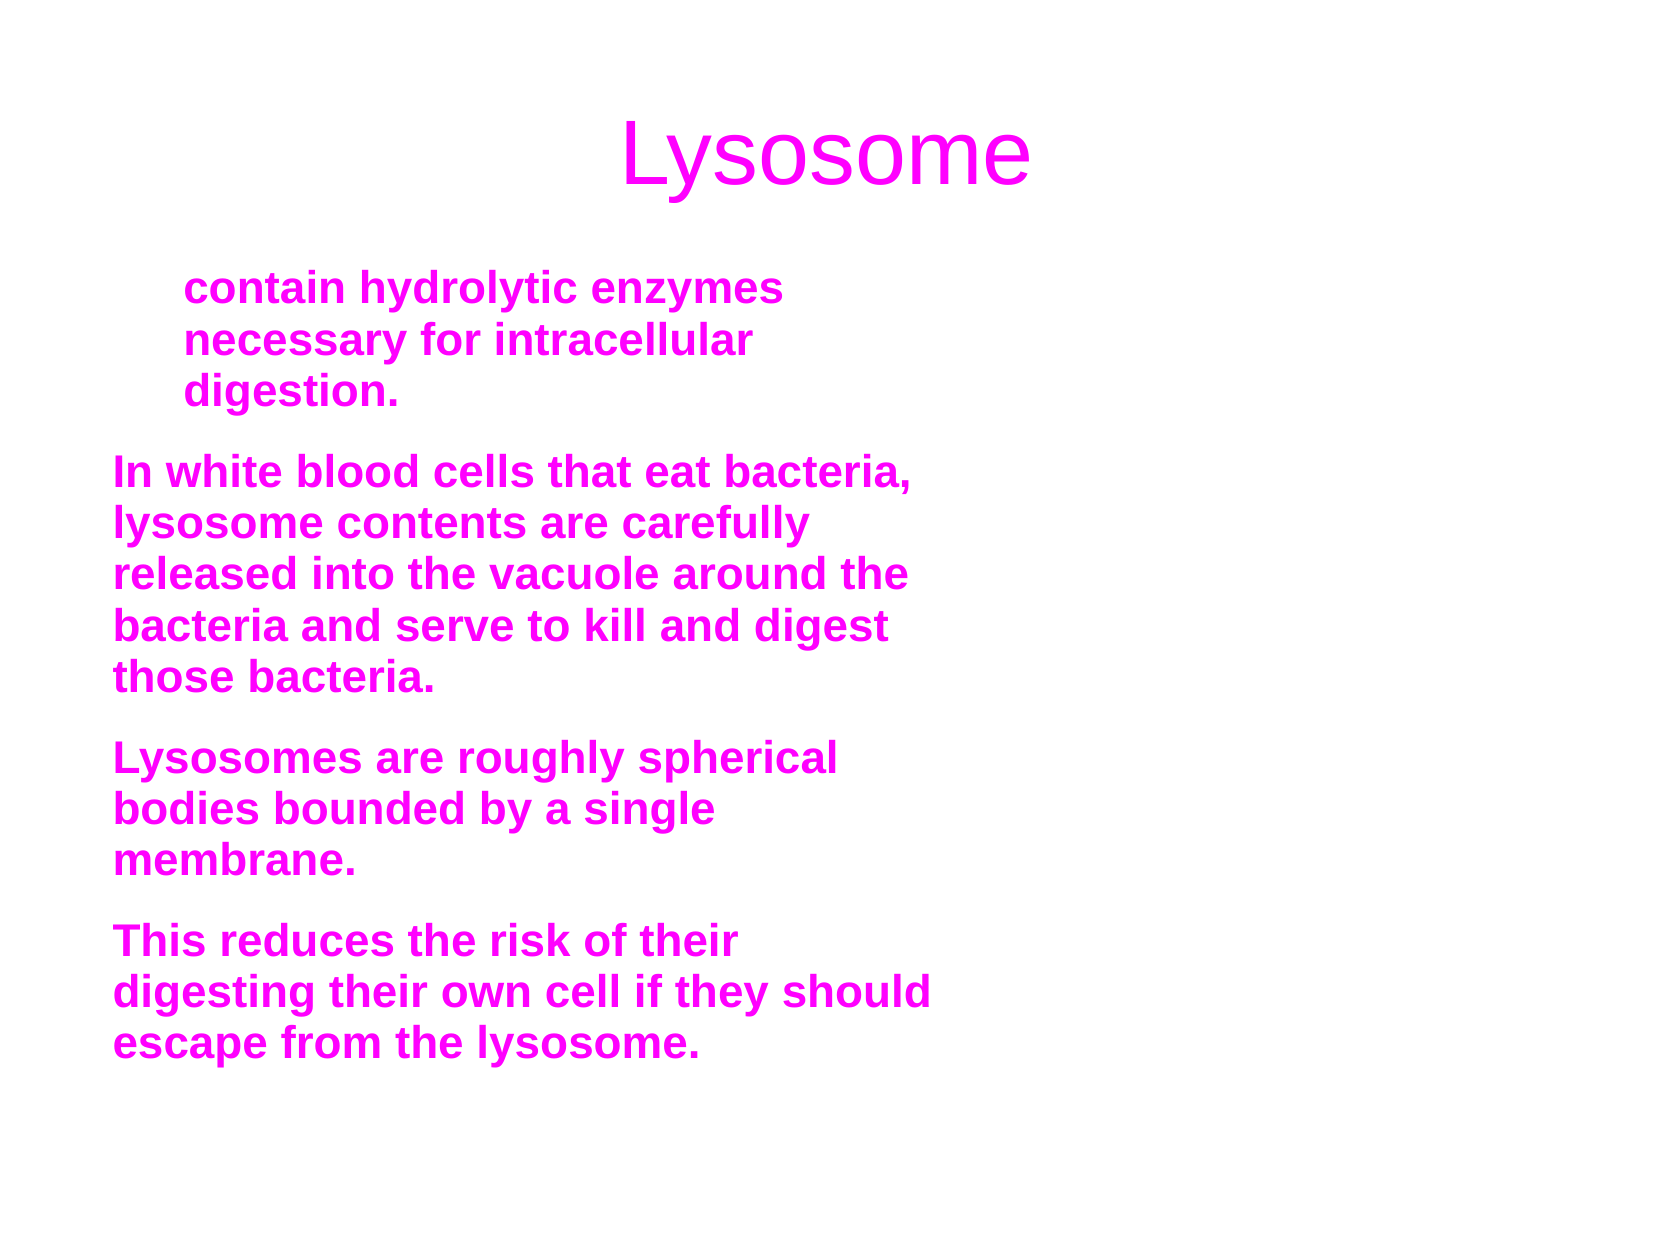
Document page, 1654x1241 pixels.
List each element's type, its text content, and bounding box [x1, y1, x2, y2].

title Lysosome [82, 49, 1571, 257]
list contain hydrolytic enzymes necessary for intracellular digestion. In white blood cells that eat bacteria, lysosome contents are carefully released into the vacuole around the bacteria and serve to kill and digest those bacteria. Lysosomes are roughly spherical bodies bounded by a single membrane. This reduces the risk of their digesting their own cell if they should escape from the lysosome. [112, 262, 938, 1163]
